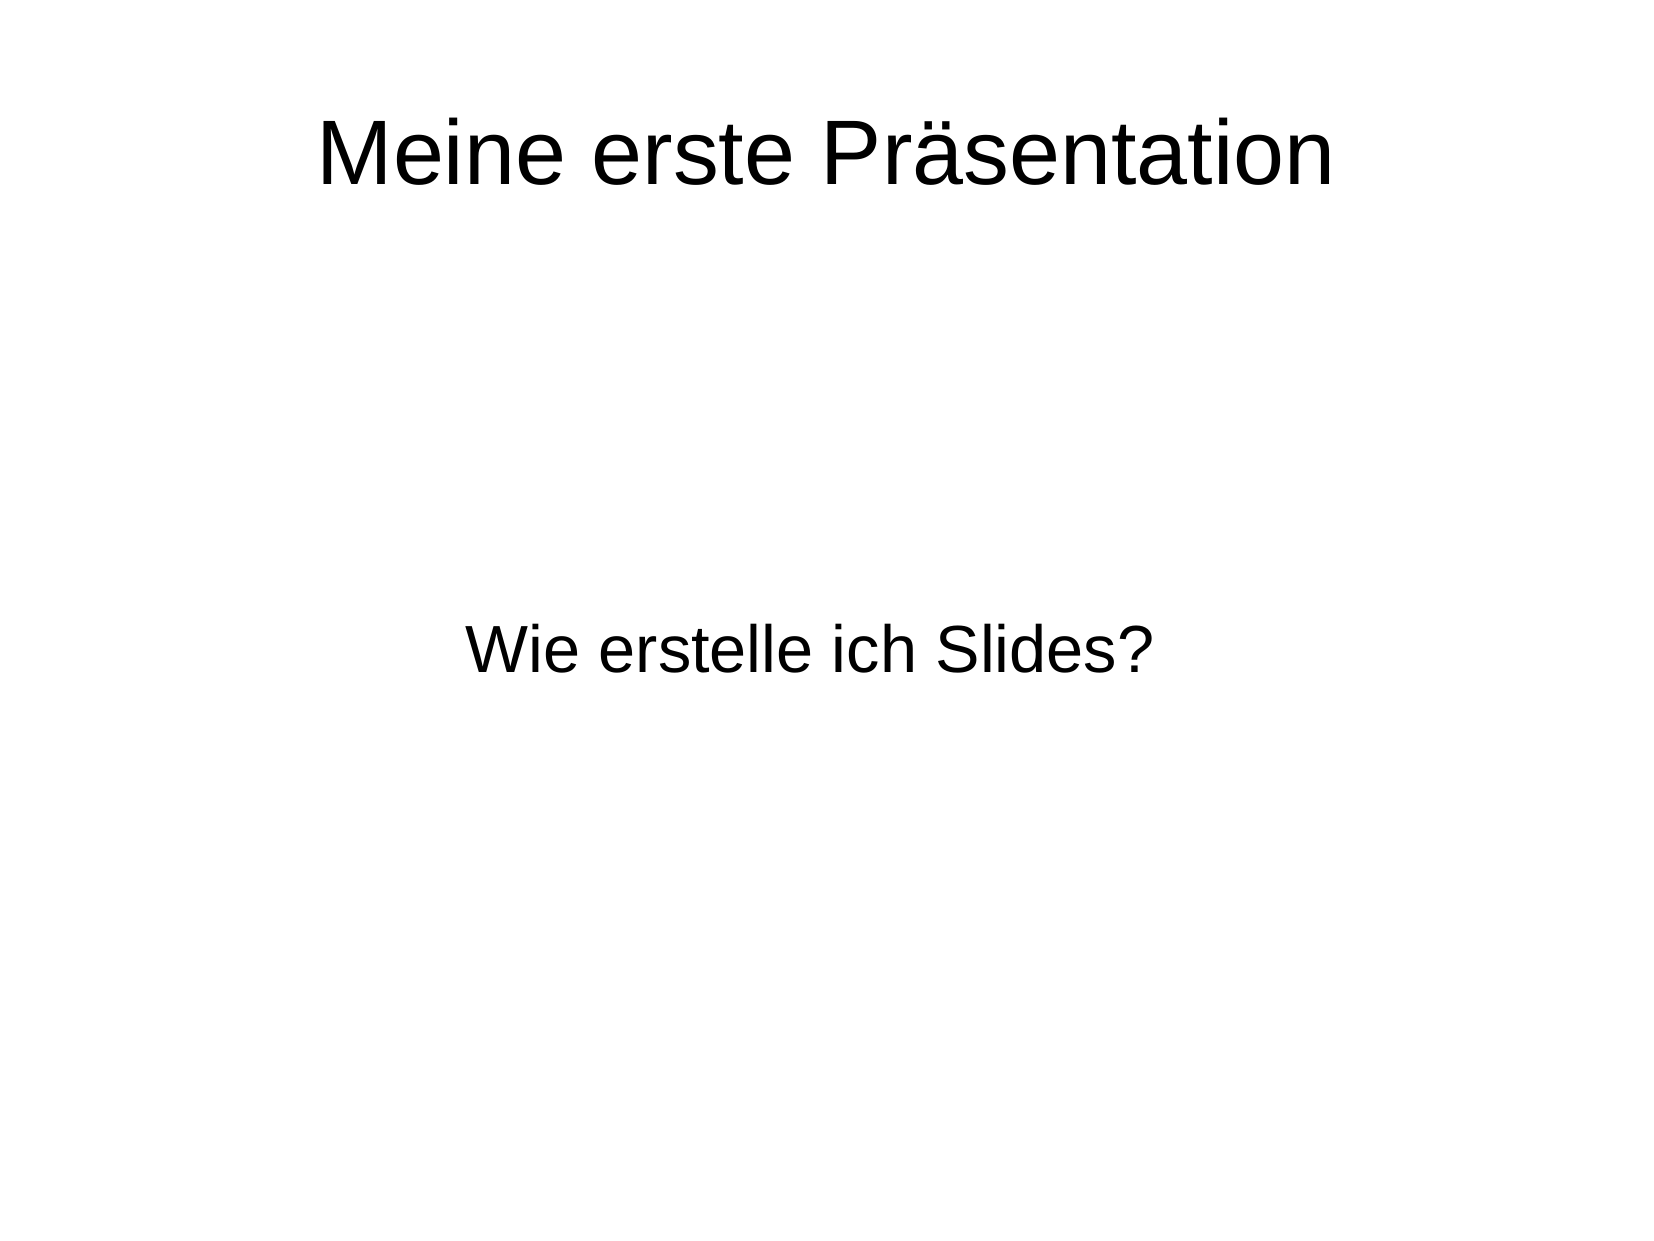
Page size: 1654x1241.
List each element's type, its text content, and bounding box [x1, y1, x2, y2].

title Meine erste Präsentation [82, 49, 1571, 257]
subtitle Wie erstelle ich Slides? [82, 290, 1538, 1010]
